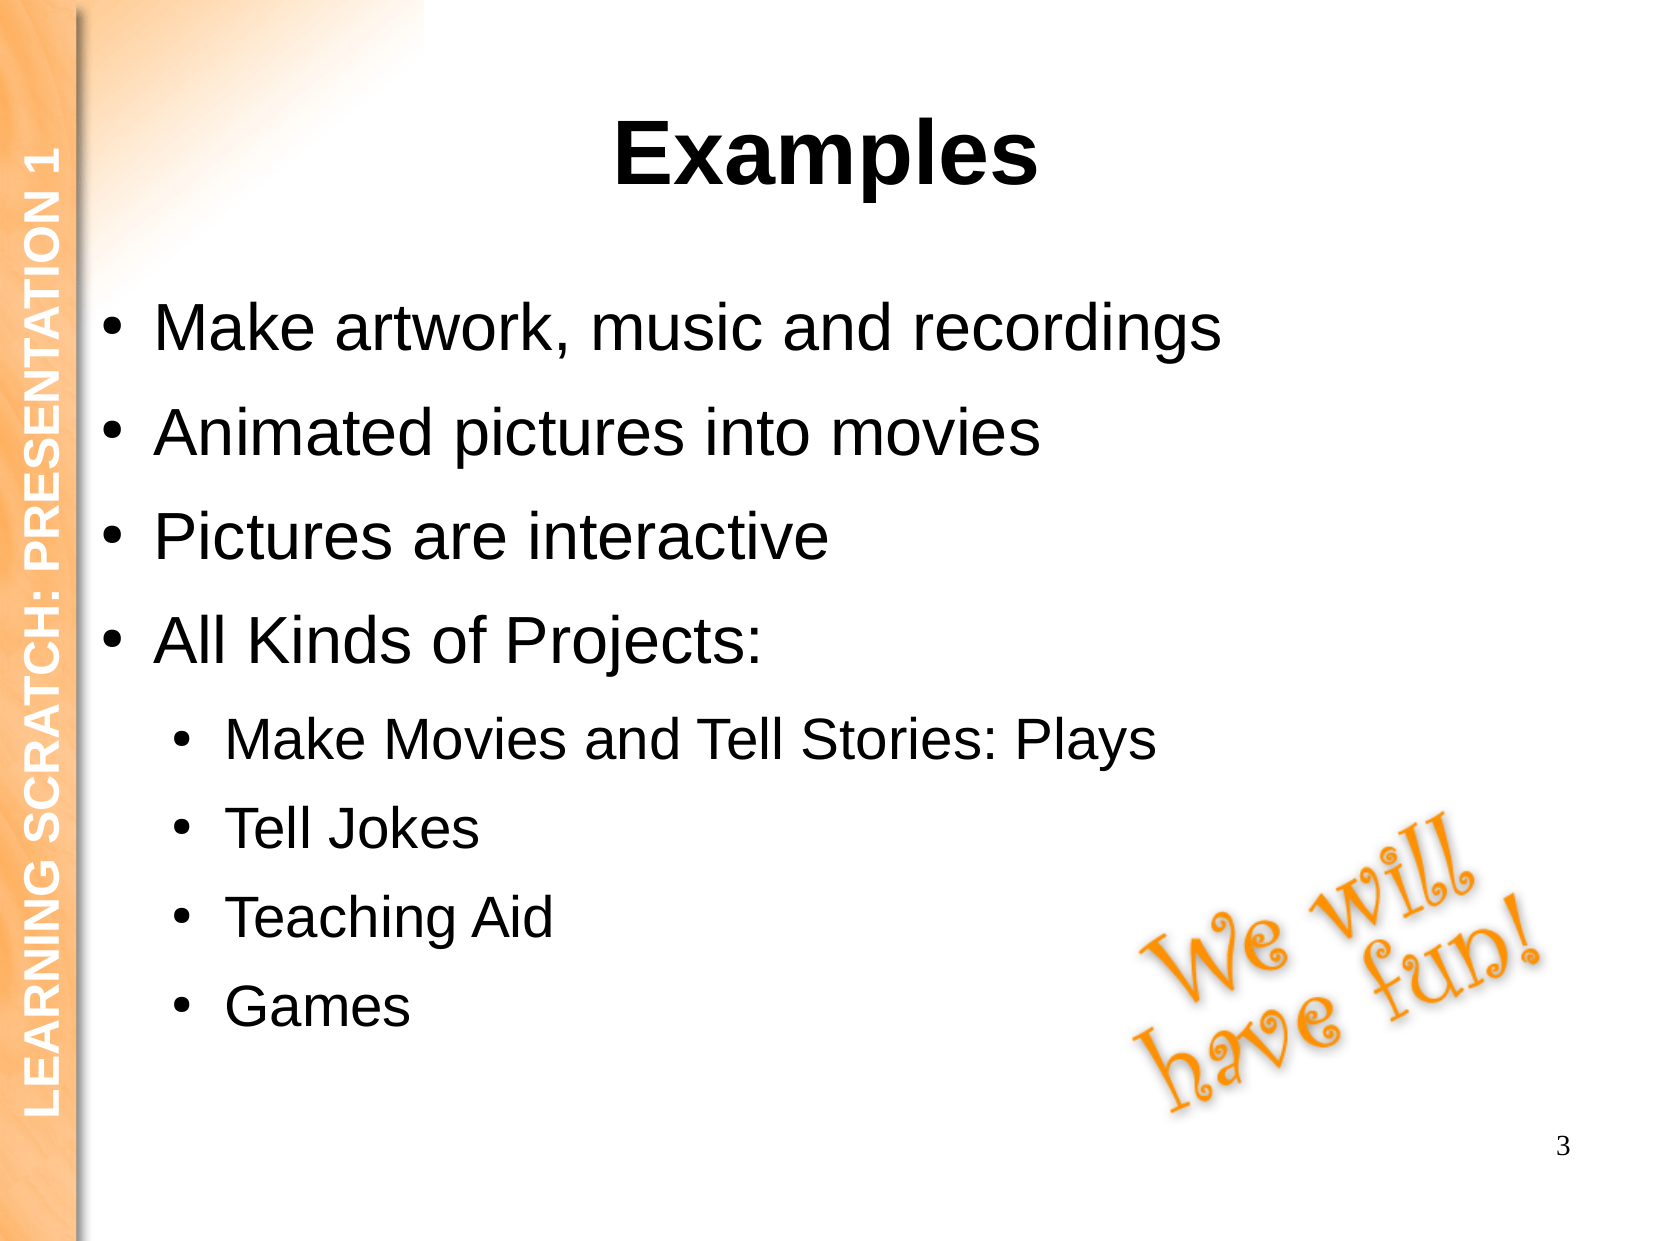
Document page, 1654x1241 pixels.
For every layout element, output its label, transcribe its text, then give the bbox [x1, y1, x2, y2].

picture [0, 0, 424, 1241]
picture [1125, 806, 1552, 1125]
title Examples [82, 49, 1571, 257]
list Make artwork, music and recordings Animated pictures into movies Pictures are interactive All Kinds of Projects: Make Movies and Tell Stories: Plays Tell Jokes Teaching Aid Games [82, 290, 1571, 1109]
